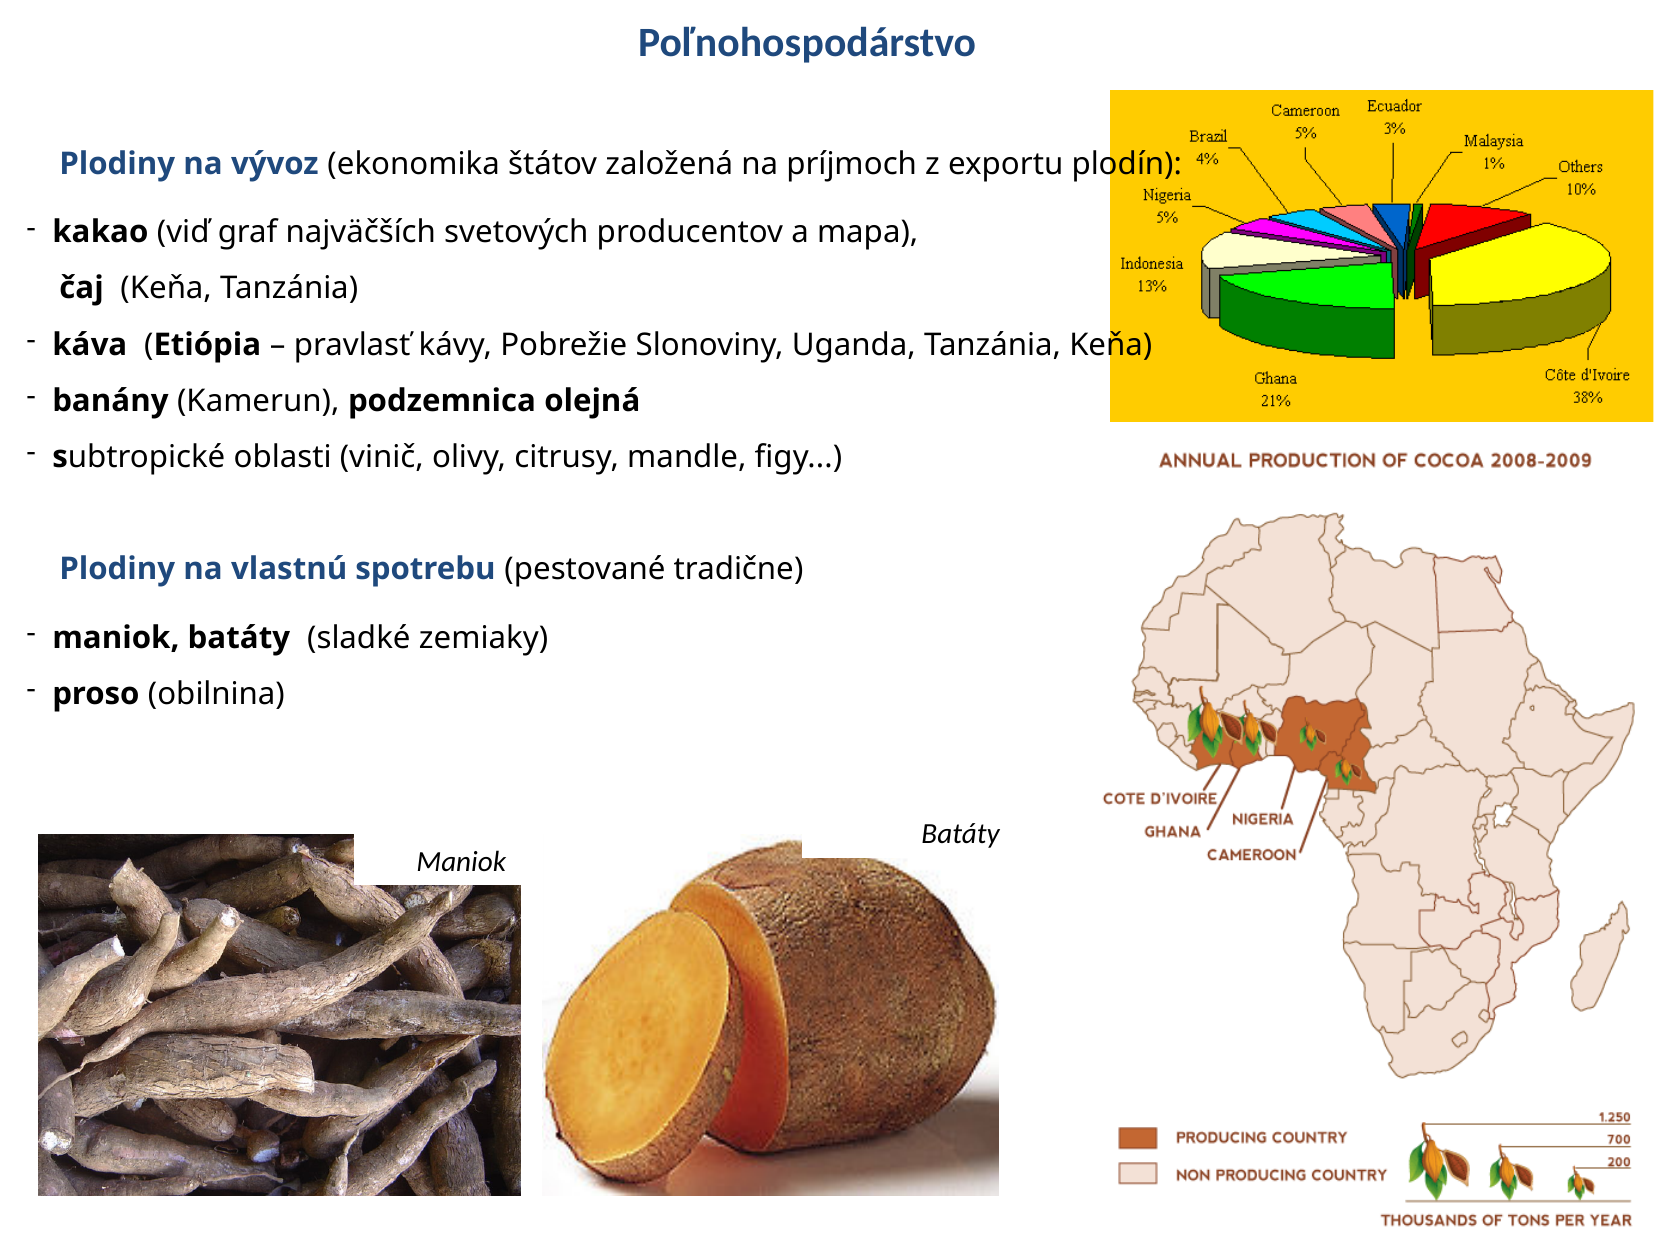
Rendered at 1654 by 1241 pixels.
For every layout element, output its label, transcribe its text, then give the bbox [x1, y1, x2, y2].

picture [542, 834, 999, 1197]
picture [38, 834, 521, 1197]
text_box Batáty [803, 807, 1015, 858]
text_box Poľnohospodárstvo [322, 6, 1292, 73]
picture [1110, 90, 1654, 422]
picture [1098, 439, 1654, 1241]
text_box Maniok [354, 834, 522, 885]
text_box Plodiny na vývoz (ekonomika štátov založená na príjmoch z exportu plodín): kakao (viď graf najväčších svetových producentov a mapa), čaj (Keňa, Tanzánia) káva (Etiópia – pravlasť kávy, Pobrežie Slonoviny, Uganda, Tanzánia, Keňa) banány (Kamerun), podzemnica olejná subtropické oblasti (vinič, olivy, citrusy, mandle, figy...) Plodiny na vlastnú spotrebu (pestované tradične) maniok, batáty (sladké zemiaky) proso (obilnina) [11, 116, 1276, 775]
